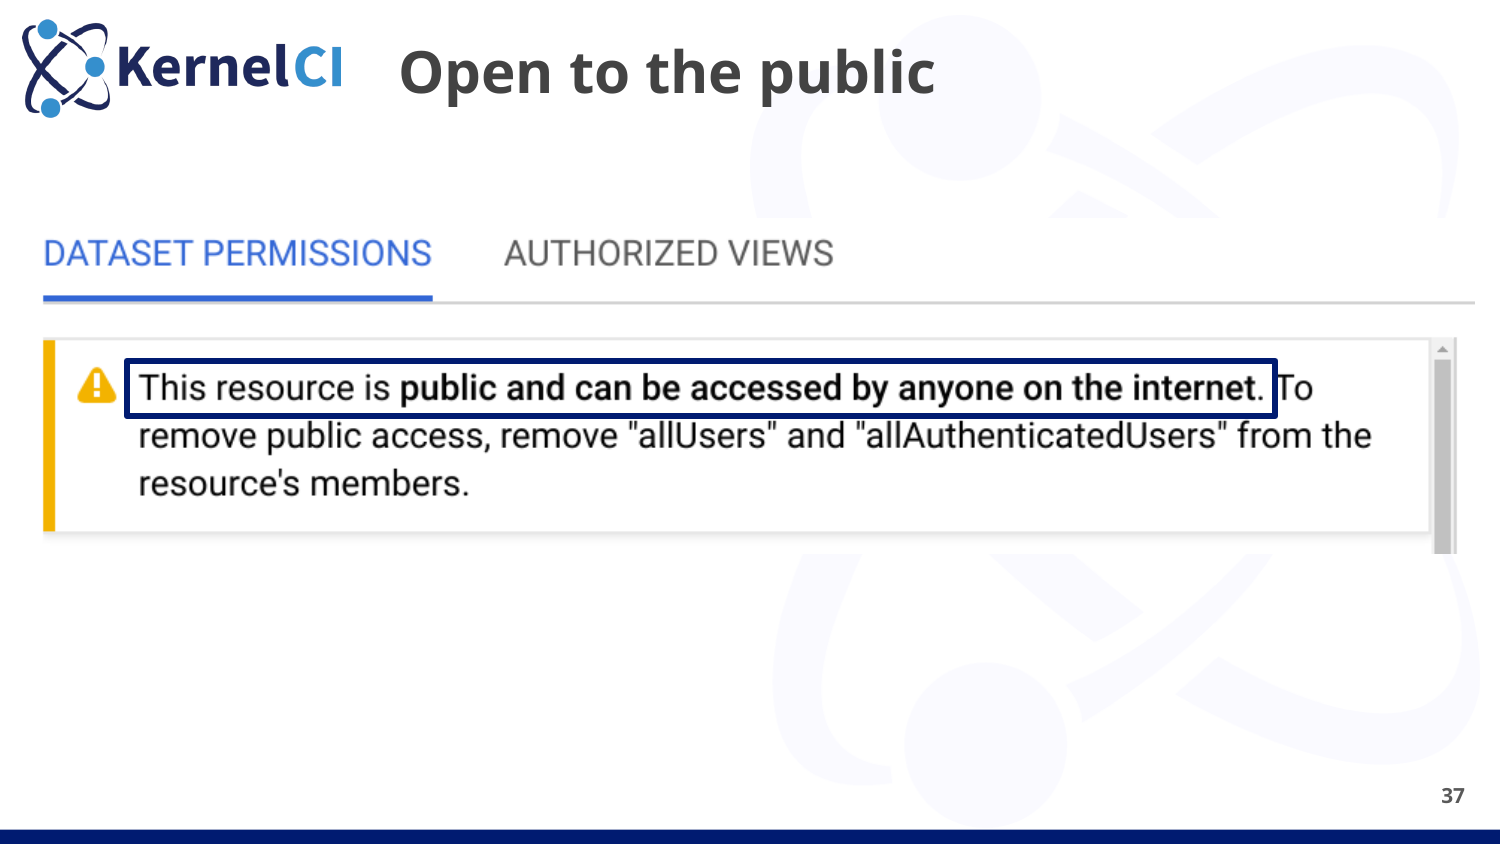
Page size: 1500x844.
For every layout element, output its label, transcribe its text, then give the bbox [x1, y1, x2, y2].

picture [22, 19, 341, 118]
picture [24, 15, 1480, 828]
slide_number <number> [1389, 764, 1480, 830]
title Open to the public [383, 23, 1455, 117]
